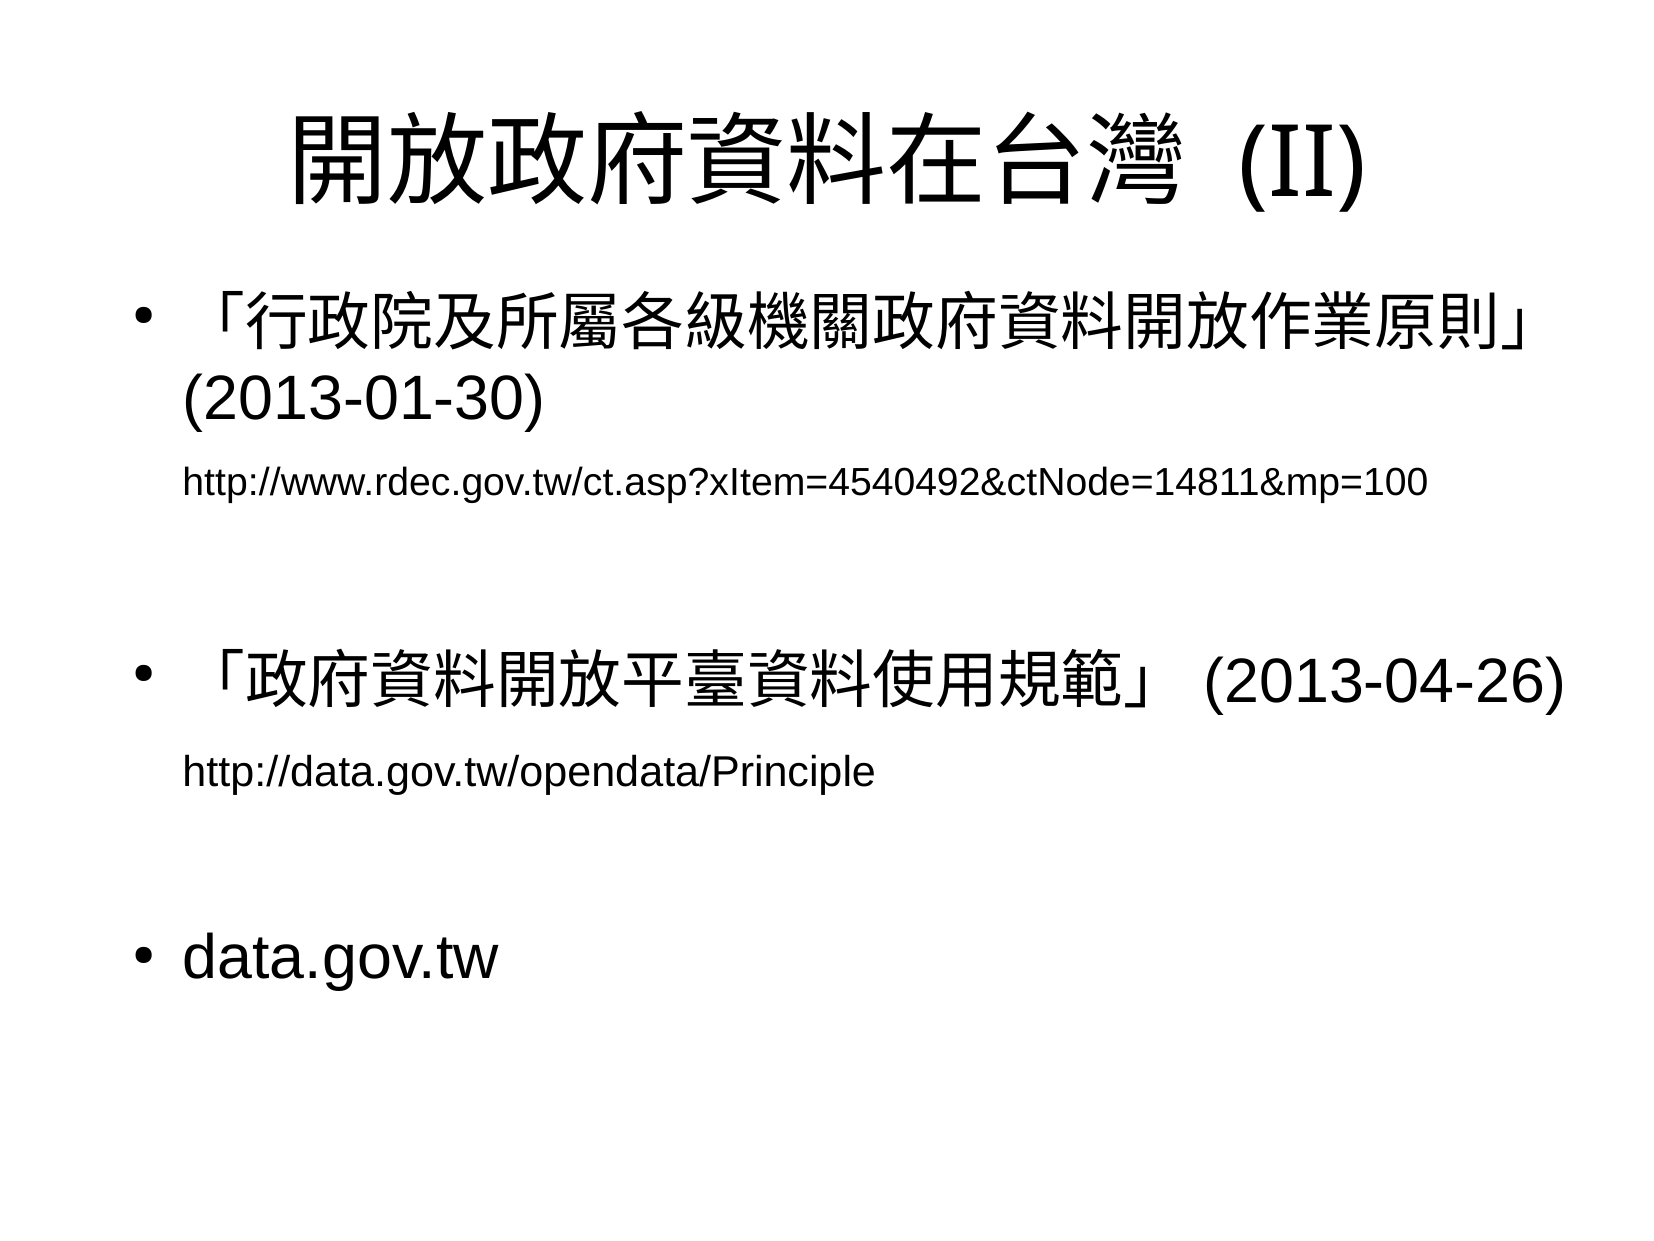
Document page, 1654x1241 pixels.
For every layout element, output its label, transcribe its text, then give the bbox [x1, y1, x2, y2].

title 開放政府資料在台灣 (II) [82, 49, 1571, 257]
list 「行政院及所屬各級機關政府資料開放作業原則」 (2013-01-30) http://www.rdec.gov.tw/ct.asp?xItem=4540492&ctNode=14811&mp=100 「政府資料開放平臺資料使用規範」(2013-04-26) http://data.gov.tw/opendata/Principle data.gov.tw [115, 271, 1571, 1062]
